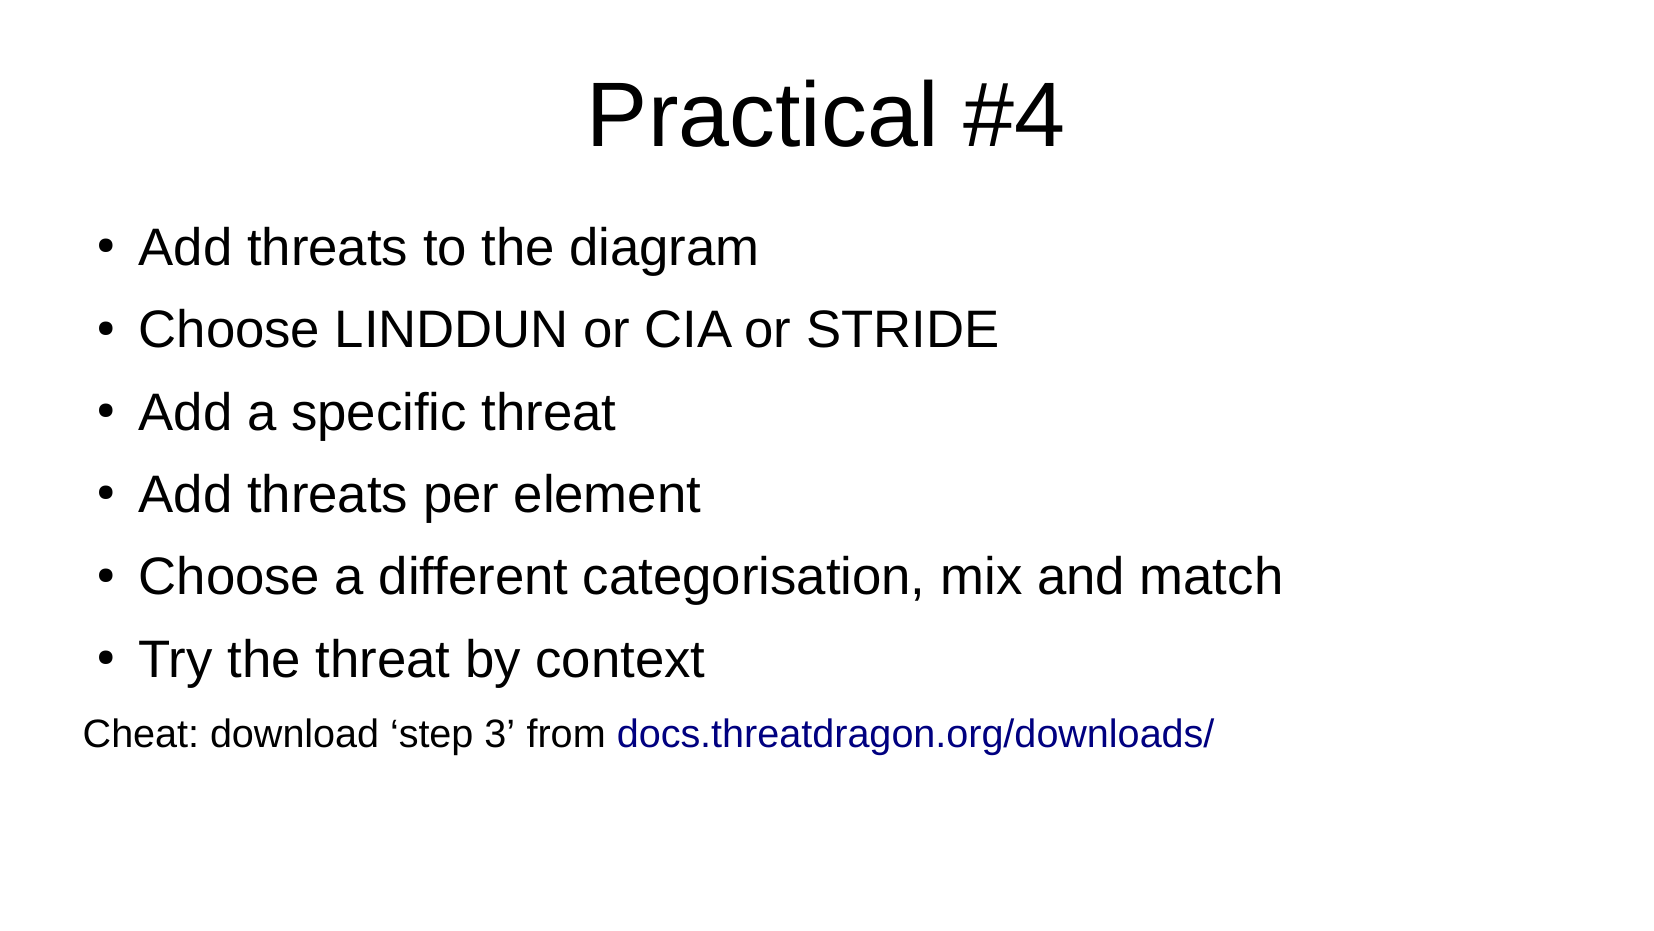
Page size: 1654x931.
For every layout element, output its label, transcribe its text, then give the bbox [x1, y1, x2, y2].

title Practical #4 [82, 37, 1571, 193]
list Add threats to the diagram Choose LINDDUN or CIA or STRIDE Add a specific threat Add threats per element Choose a different categorisation, mix and match Try the threat by context Cheat: download ‘step 3’ from docs.threatdragon.org/downloads/ [82, 217, 1571, 758]
